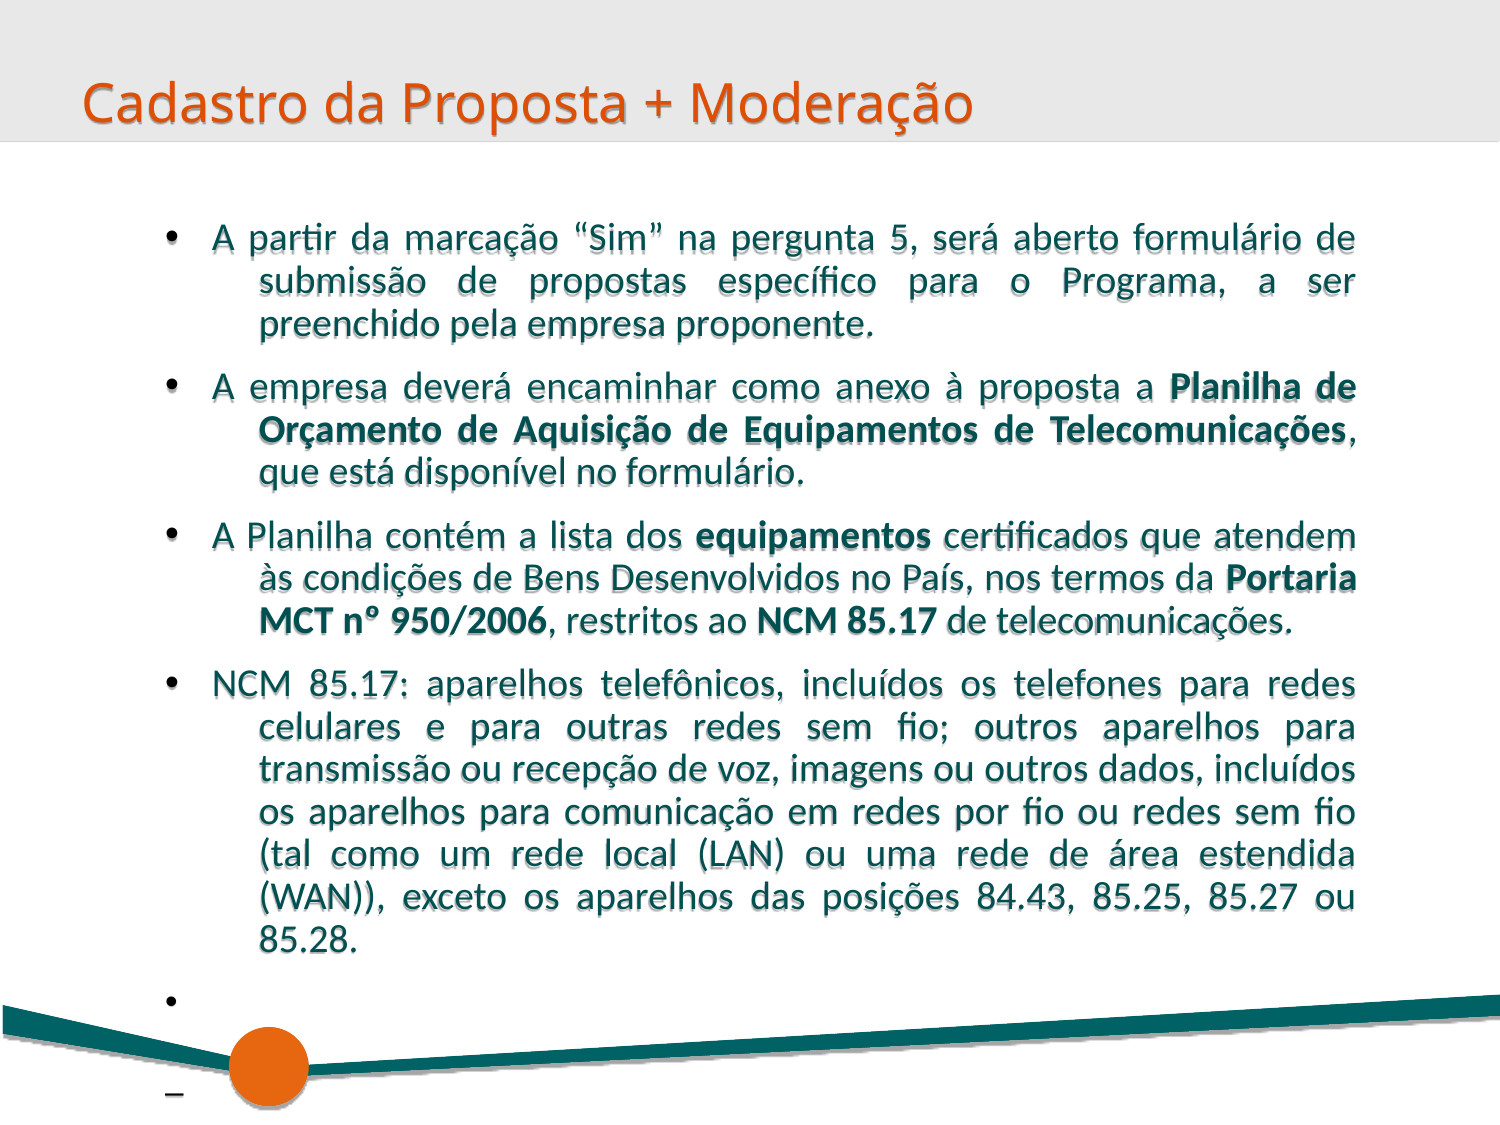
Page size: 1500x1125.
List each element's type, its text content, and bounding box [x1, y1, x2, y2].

title Cadastro da Proposta + Moderação [66, 18, 1417, 141]
list A partir da marcação “Sim” na pergunta 5, será aberto formulário de submissão de propostas específico para o Programa, a ser preenchido pela empresa proponente. A empresa deverá encaminhar como anexo à proposta a Planilha de Orçamento de Aquisição de Equipamentos de Telecomunicações, que está disponível no formulário. A Planilha contém a lista dos equipamentos certificados que atendem às condições de Bens Desenvolvidos no País, nos termos da Portaria MCT nº 950/2006, restritos ao NCM 85.17 de telecomunicações. NCM 85.17: aparelhos telefônicos, incluídos os telefones para redes celulares e para outras redes sem fio; outros aparelhos para transmissão ou recepção de voz, imagens ou outros dados, incluídos os aparelhos para comunicação em redes por fio ou redes sem fio (tal como um rede local (LAN) ou uma rede de área estendida (WAN)), exceto os aparelhos das posições 84.43, 85.25, 85.27 ou 85.28. [0, 209, 1373, 977]
